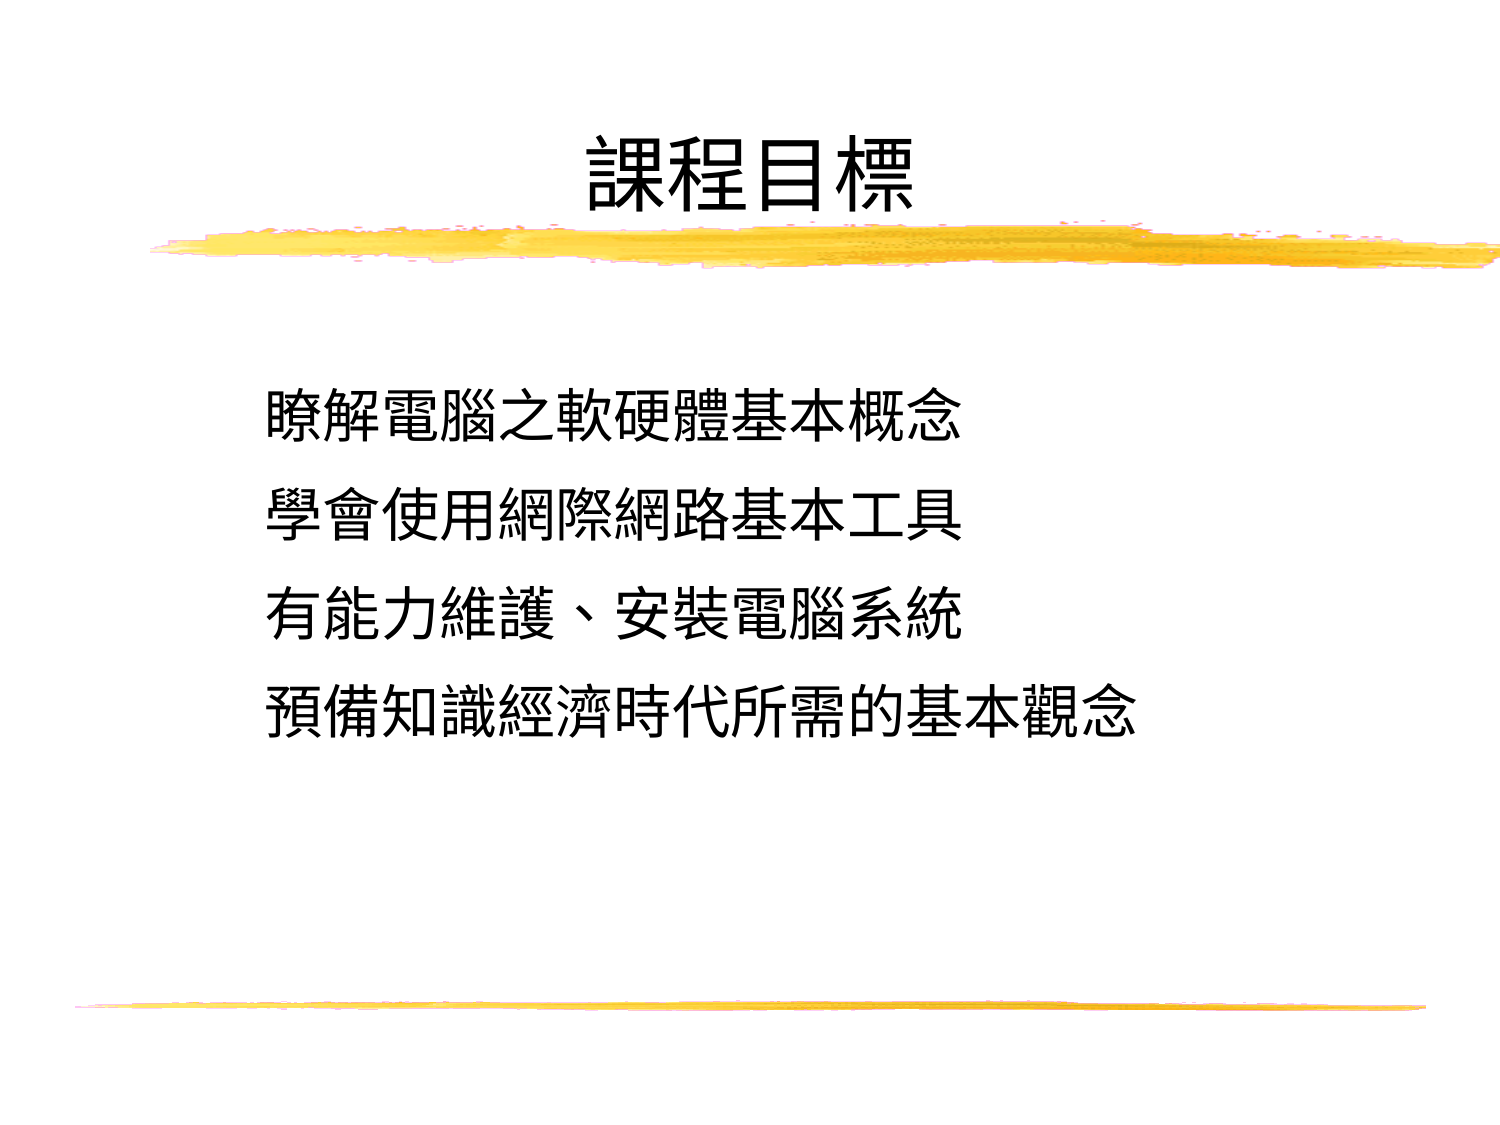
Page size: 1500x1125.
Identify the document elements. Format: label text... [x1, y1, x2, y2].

title 課程目標 [112, 49, 1388, 238]
list 瞭解電腦之軟硬體基本概念 學會使用網際網路基本工具 有能力維護、安裝電腦系統 預備知識經濟時代所需的基本觀念 [249, 362, 1363, 888]
picture [150, 215, 1500, 279]
picture [75, 999, 1426, 1013]
